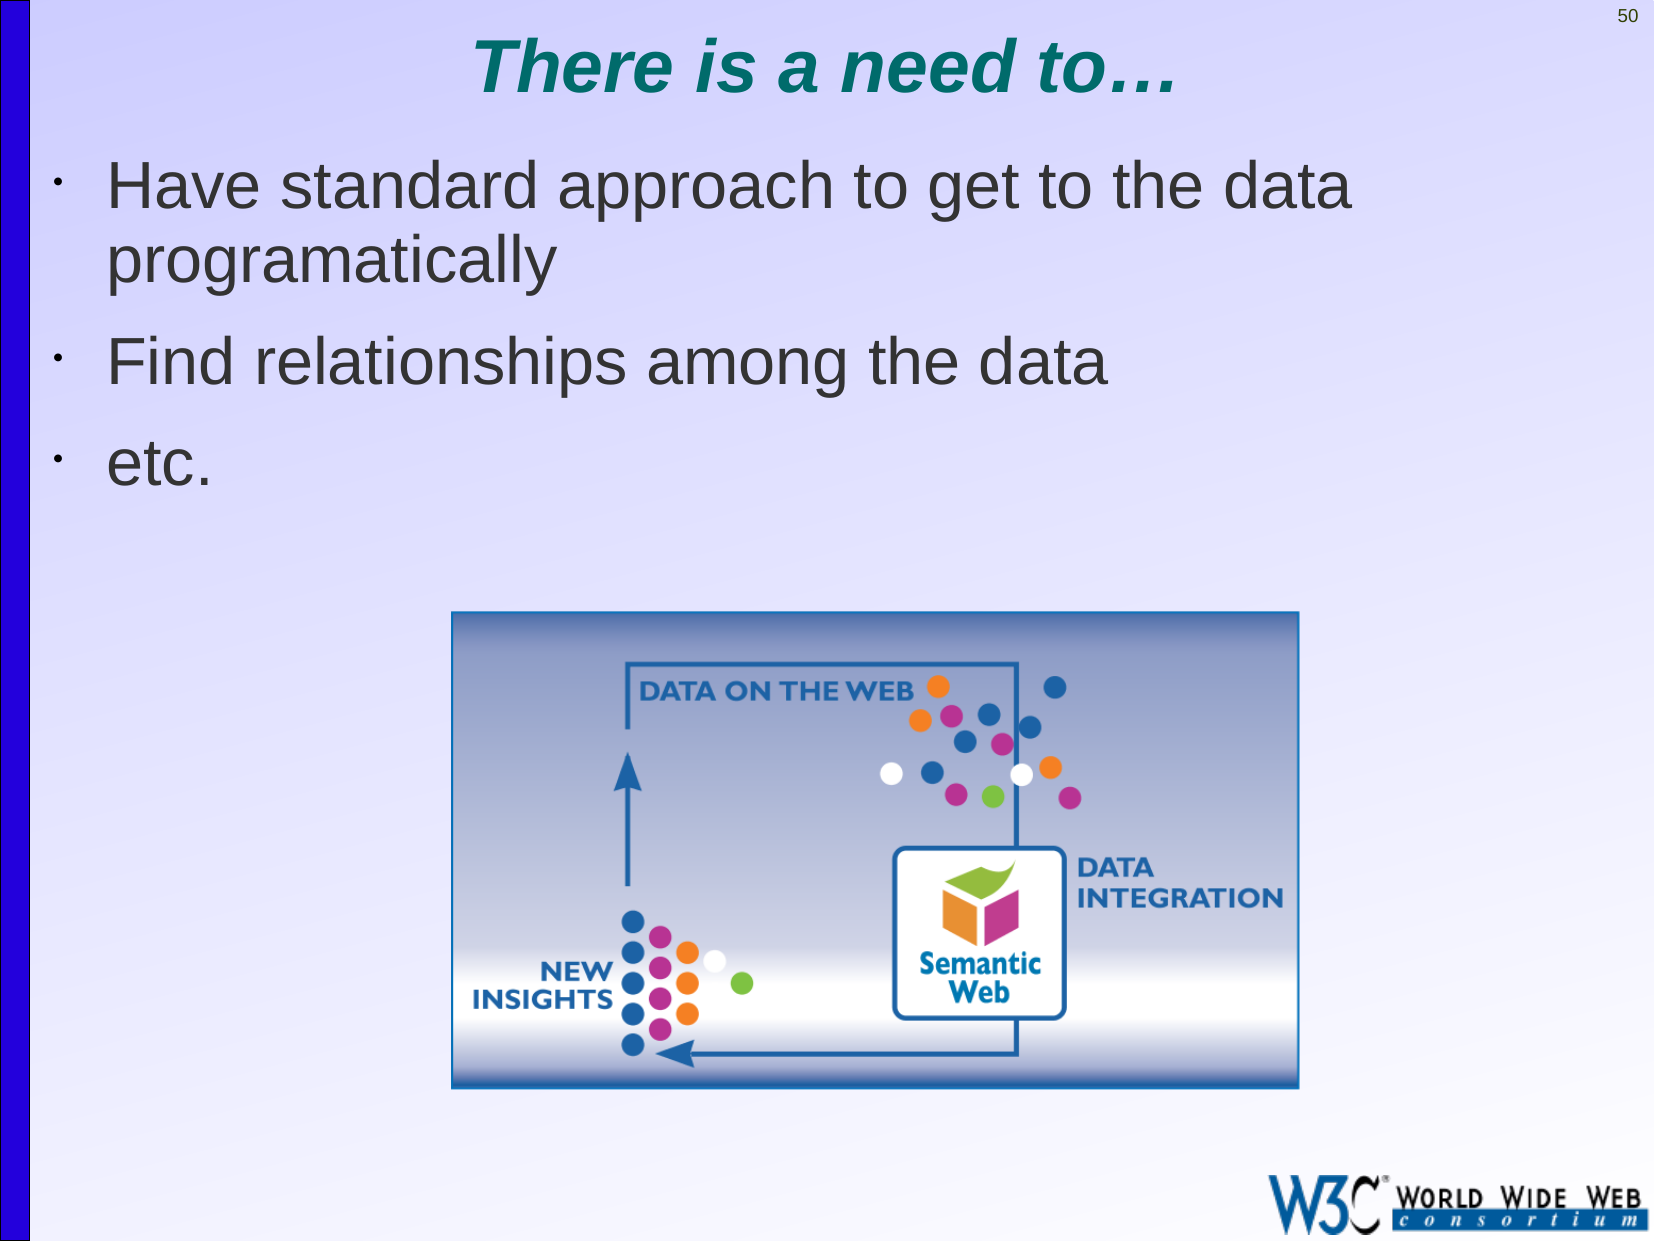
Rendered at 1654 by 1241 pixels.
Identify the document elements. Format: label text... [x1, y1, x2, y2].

list Have standard approach to get to the data programatically Find relationships among the data etc. [35, 147, 1618, 1119]
title There is a need to… [0, 5, 1654, 125]
picture [450, 610, 1301, 1090]
picture [1263, 1175, 1654, 1235]
